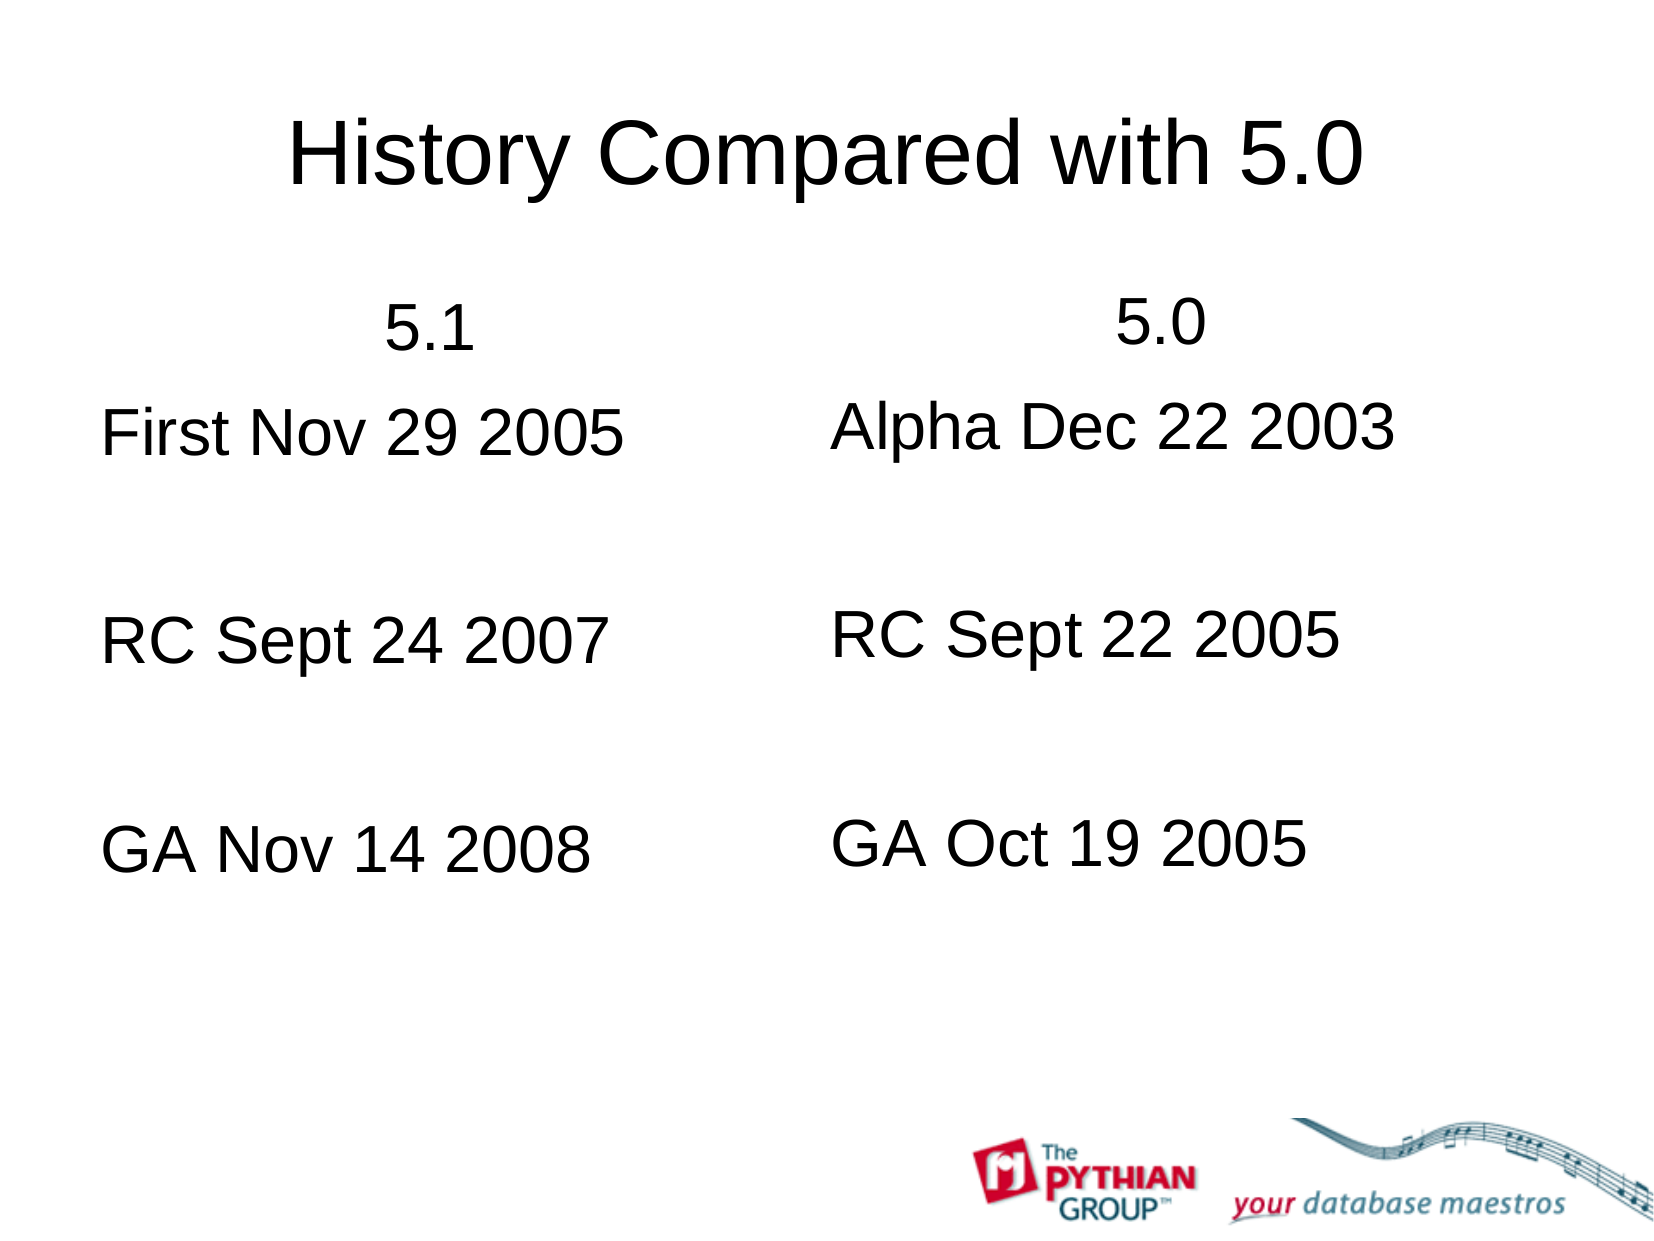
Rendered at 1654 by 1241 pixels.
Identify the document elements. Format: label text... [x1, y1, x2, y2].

picture [955, 1118, 1654, 1241]
list 5.1 First Nov 29 2005 RC Sept 24 2007 GA Nov 14 2008 [82, 290, 762, 1094]
title History Compared with 5.0 [82, 49, 1571, 257]
list 5.0 Alpha Dec 22 2003 RC Sept 22 2005 GA Oct 19 2005 [813, 284, 1492, 1089]
